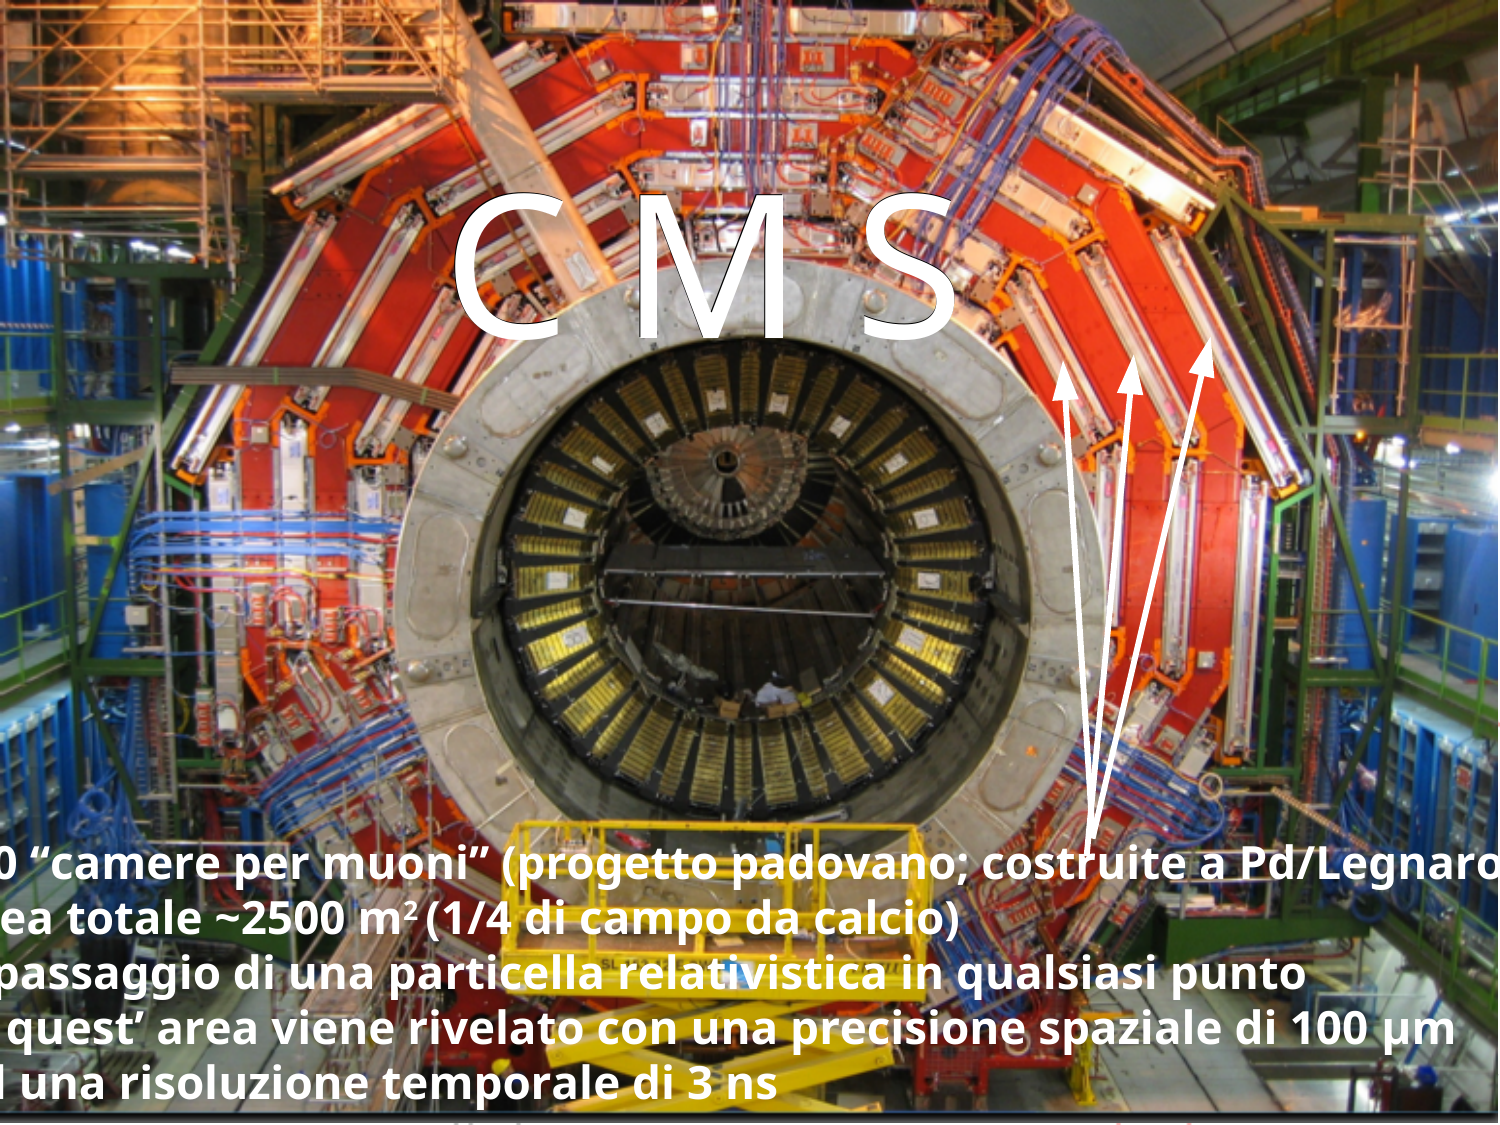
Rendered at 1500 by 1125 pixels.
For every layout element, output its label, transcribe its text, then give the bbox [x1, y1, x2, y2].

text_box 250 “camere per muoni” (progetto padovano; costruite a Pd/Legnaro): area totale ~2500 m2 (1/4 di campo da calcio) il passaggio di una particella relativistica in qualsiasi punto di quest’ area viene rivelato con una precisione spaziale di 100 μm ed una risoluzione temporale di 3 ns [0, 825, 1500, 1117]
text_box C M S [428, 131, 1093, 387]
picture [0, 1117, 1500, 1125]
picture [0, 0, 1500, 825]
